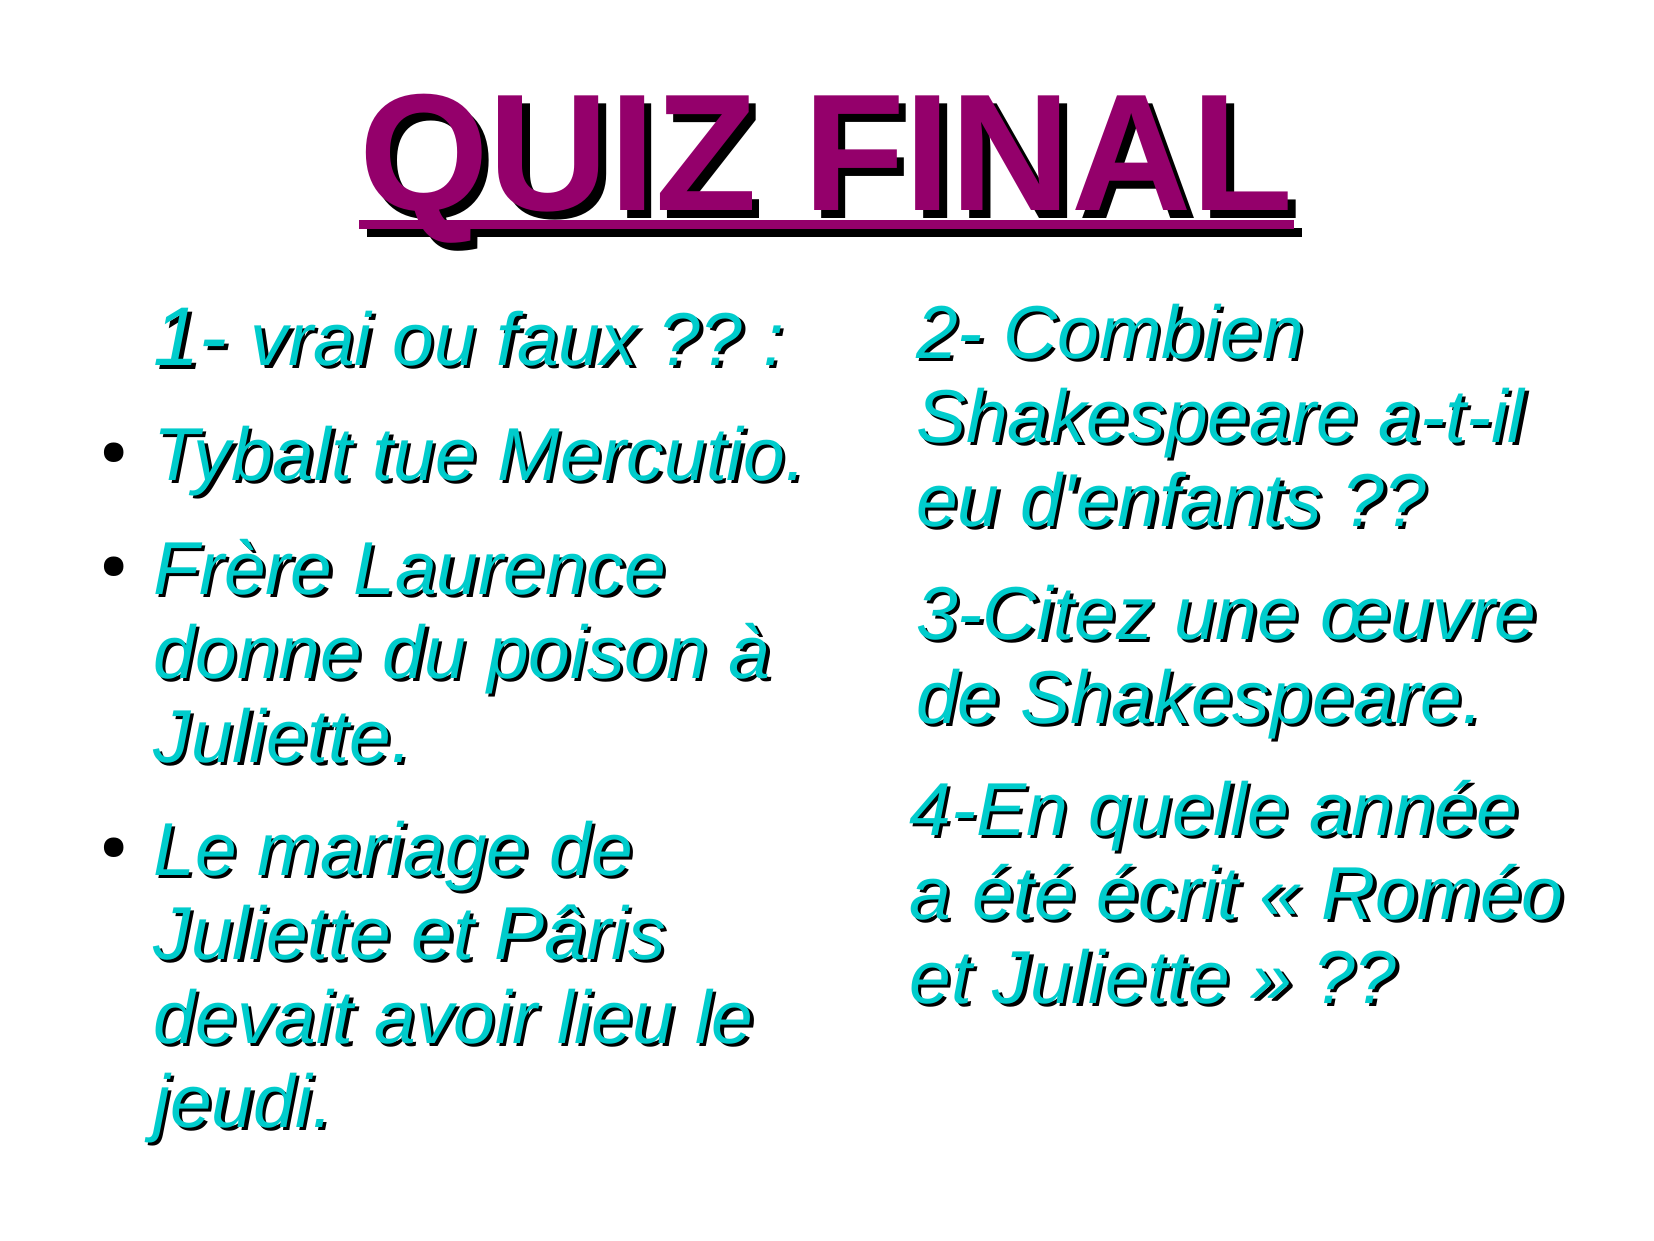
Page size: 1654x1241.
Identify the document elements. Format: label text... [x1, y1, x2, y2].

list 4-En quelle année a été écrit « Roméo et Juliette » ?? [838, 767, 1565, 1159]
list 2- Combien Shakespeare a-t-il eu d'enfants ?? 3-Citez une œuvre de Shakespeare. [845, 290, 1572, 740]
list 1- vrai ou faux ?? : Tybalt tue Mercutio. Frère Laurence donne du poison à Juliette. Le mariage de Juliette et Pâris devait avoir lieu le jeudi. [82, 290, 809, 1144]
title QUIZ FINAL [82, 49, 1571, 257]
